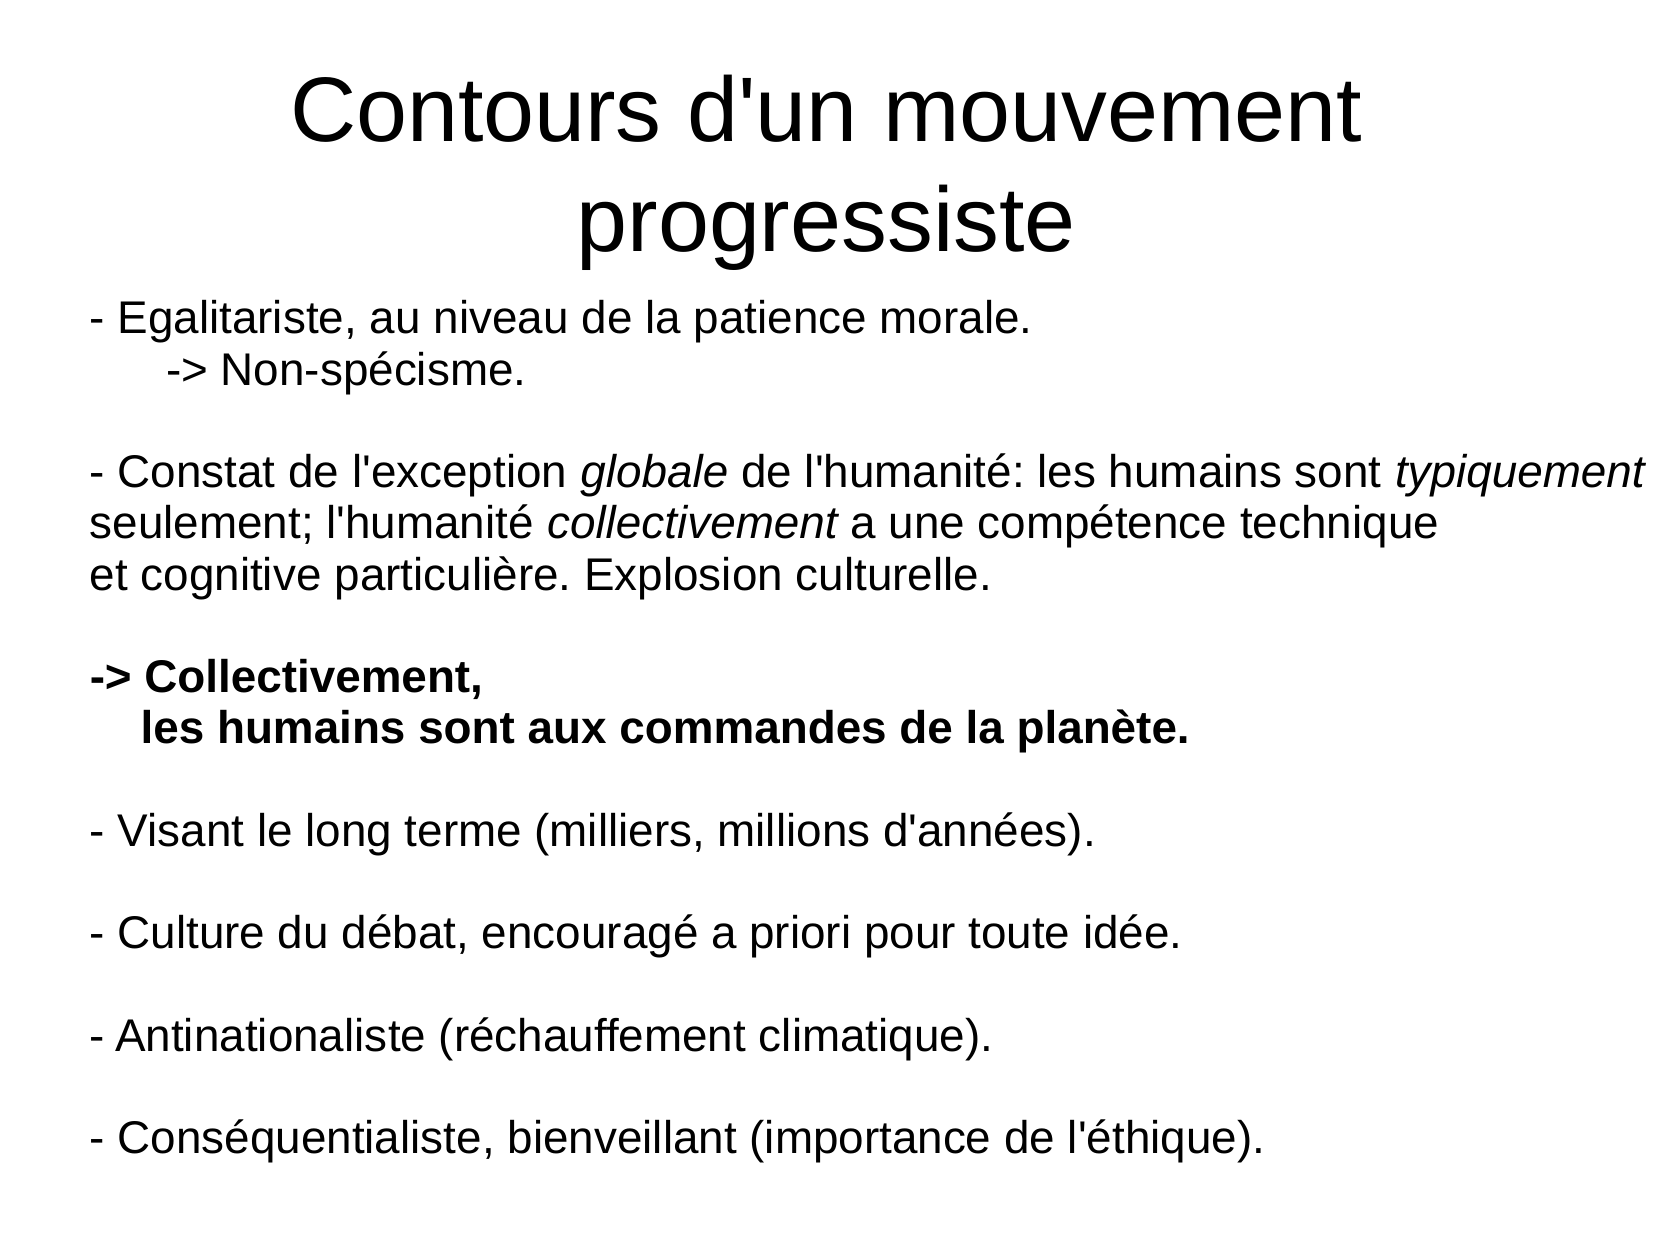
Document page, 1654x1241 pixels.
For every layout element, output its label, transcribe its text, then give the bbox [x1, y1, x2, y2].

title Contours d'un mouvement progressiste [82, 49, 1571, 257]
text_box - Egalitariste, au niveau de la patience morale. -> Non-spécisme. - Constat de l'exception globale de l'humanité: les humains sont typiquement des agents moraux, mais pas tous, et pas forcément seulement; l'humanité collectivement a une compétence technique et cognitive particulière. Explosion culturelle. -> Collectivement, les humains sont aux commandes de la planète. - Visant le long terme (milliers, millions d'années). - Culture du débat, encouragé a priori pour toute idée. - Antinationaliste (réchauffement climatique). - Conséquentialiste, bienveillant (importance de l'éthique). [75, 285, 1546, 1223]
